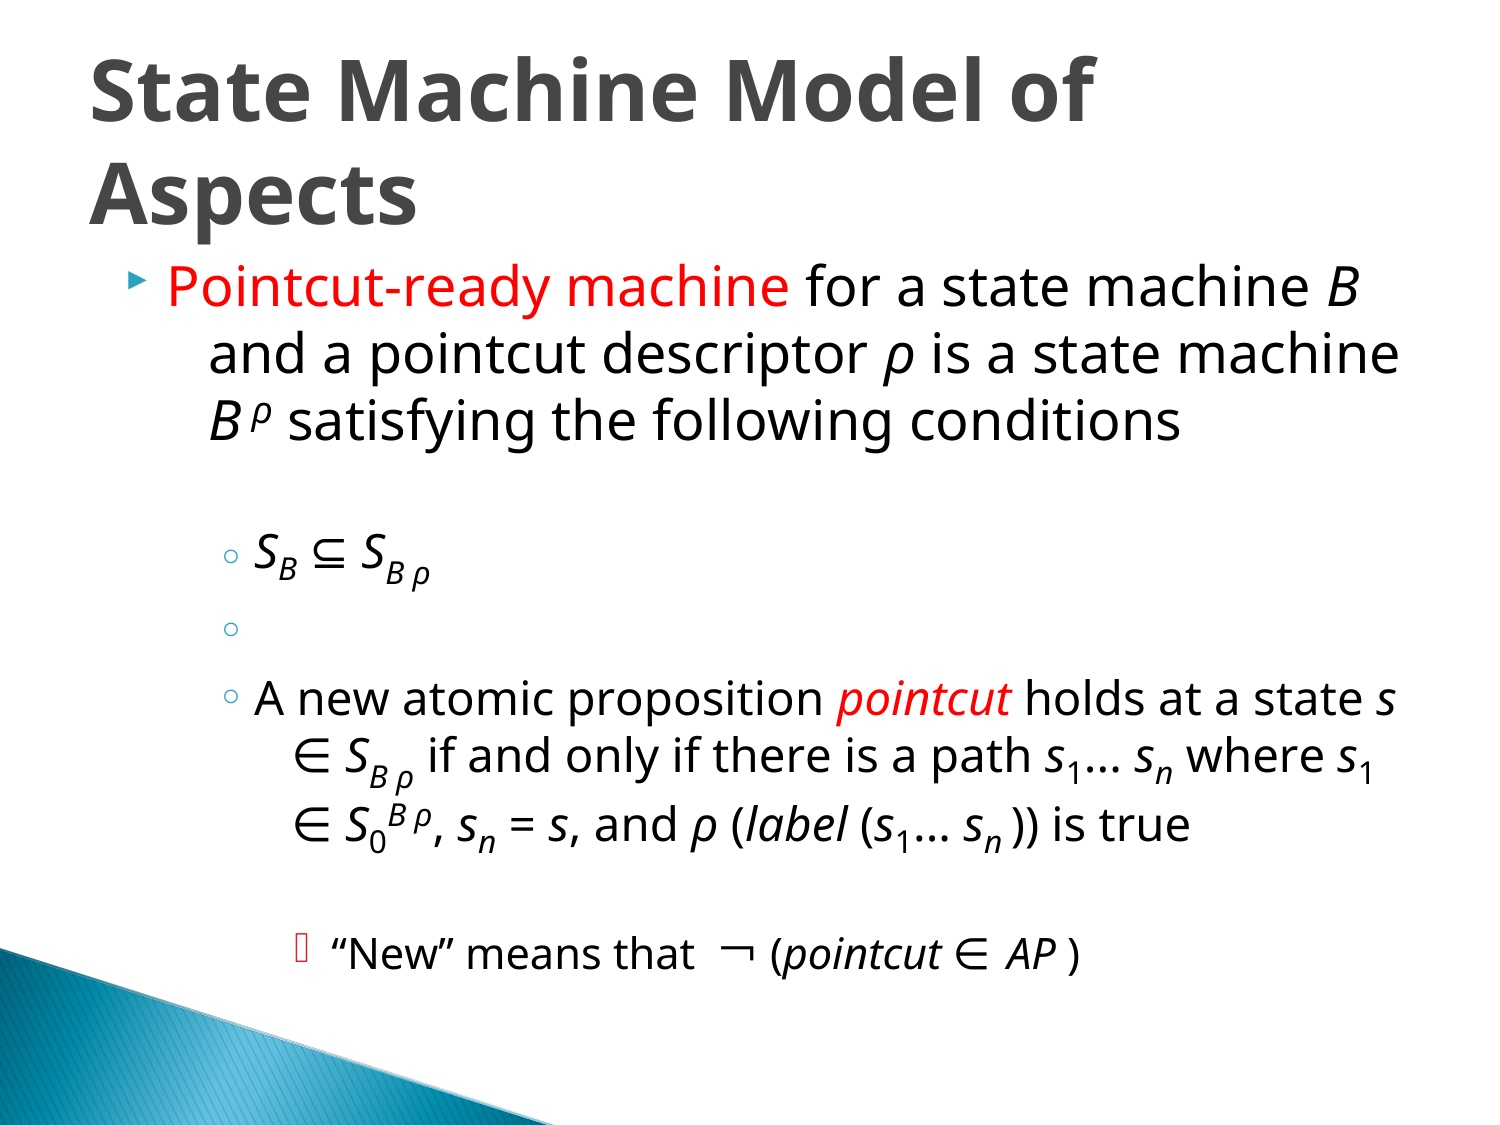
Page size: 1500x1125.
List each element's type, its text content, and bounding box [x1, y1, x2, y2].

title State Machine Model of Aspects [75, 28, 1426, 242]
list Pointcut-ready machine for a state machine B and a pointcut descriptor ρ is a state machine B ρ satisfying the following conditions SB ⊆ SB ρ A new atomic proposition pointcut holds at a state s ∈ SB ρ if and only if there is a path s1... sn where s1 ∈ S0B ρ, sn = s, and ρ (label (s1... sn )) is true “New” means that ￢(pointcut ∈ AP ) [75, 242, 1426, 1014]
